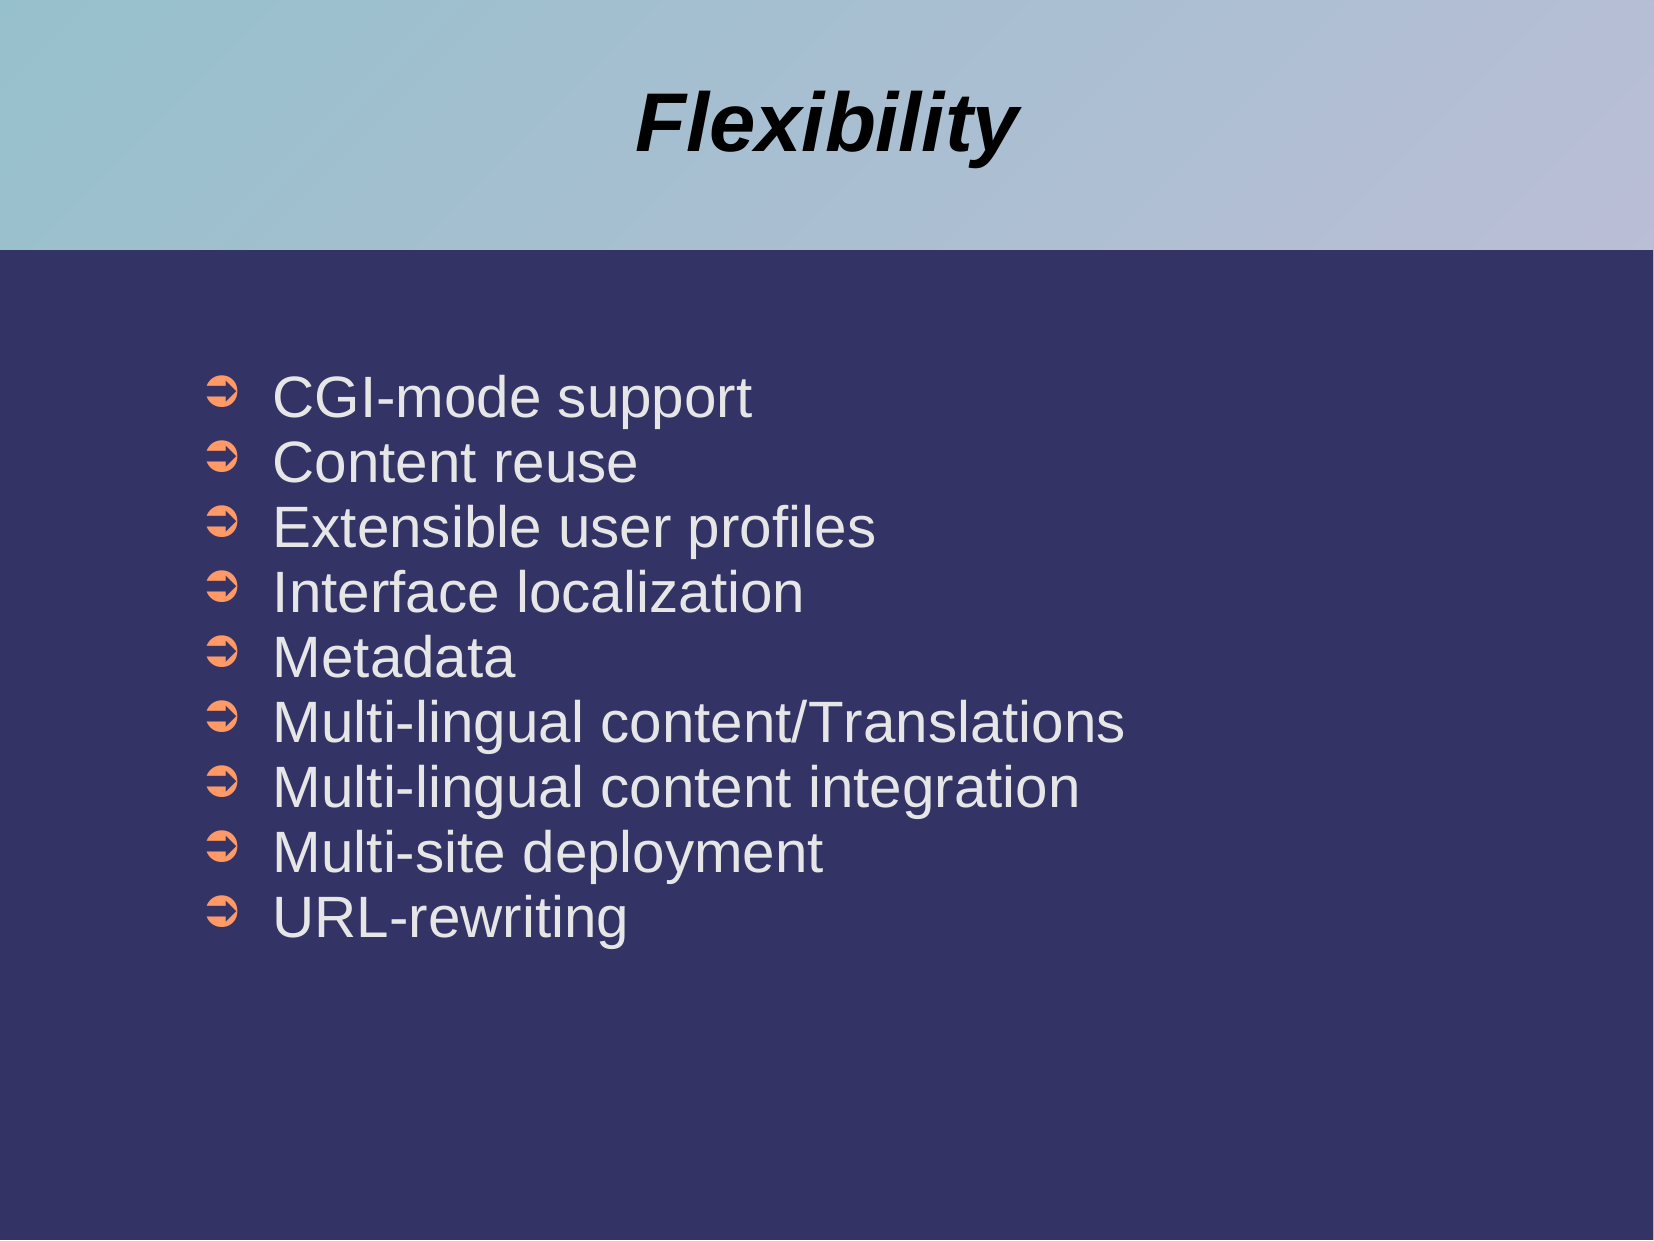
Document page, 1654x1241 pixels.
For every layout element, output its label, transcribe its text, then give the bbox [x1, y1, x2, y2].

title Flexibility [121, 19, 1534, 227]
list CGI-mode support Content reuse Extensible user profiles Interface localization Metadata Multi-lingual content/Translations Multi-lingual content integration Multi-site deployment URL-rewriting [178, 364, 1570, 1147]
